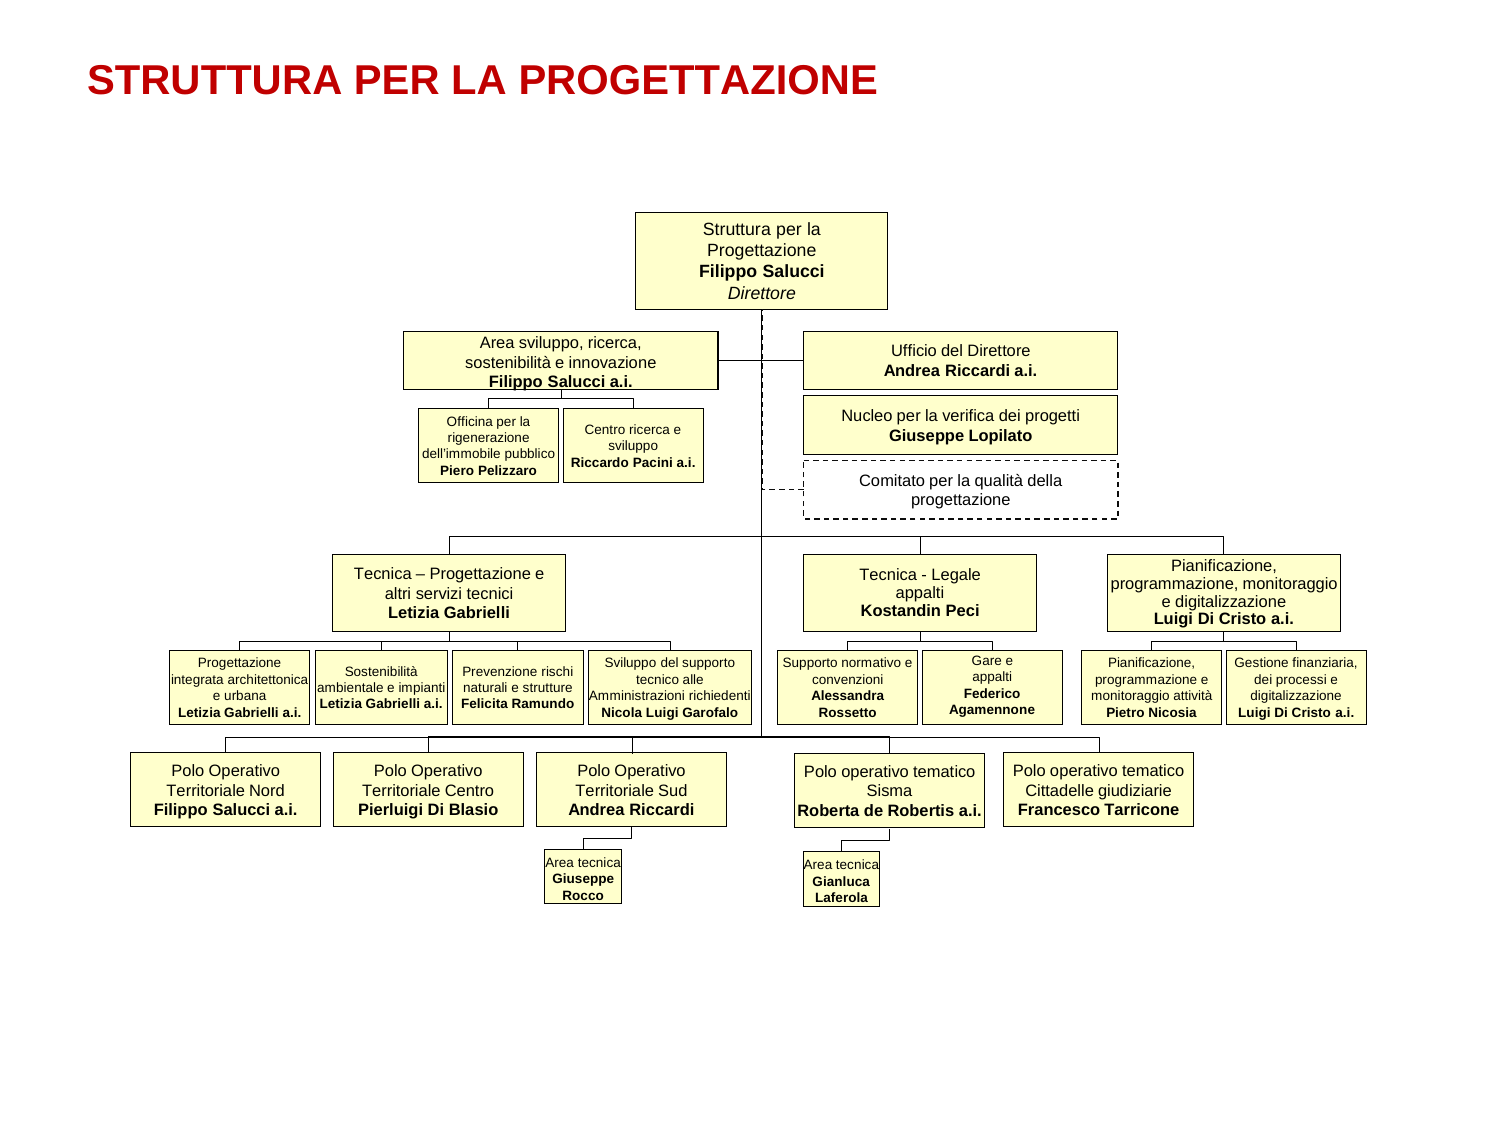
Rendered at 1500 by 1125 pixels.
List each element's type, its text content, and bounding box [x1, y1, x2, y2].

picture [129, 211, 1371, 914]
text_box STRUTTURA PER LA PROGETTAZIONE [72, 45, 1462, 128]
